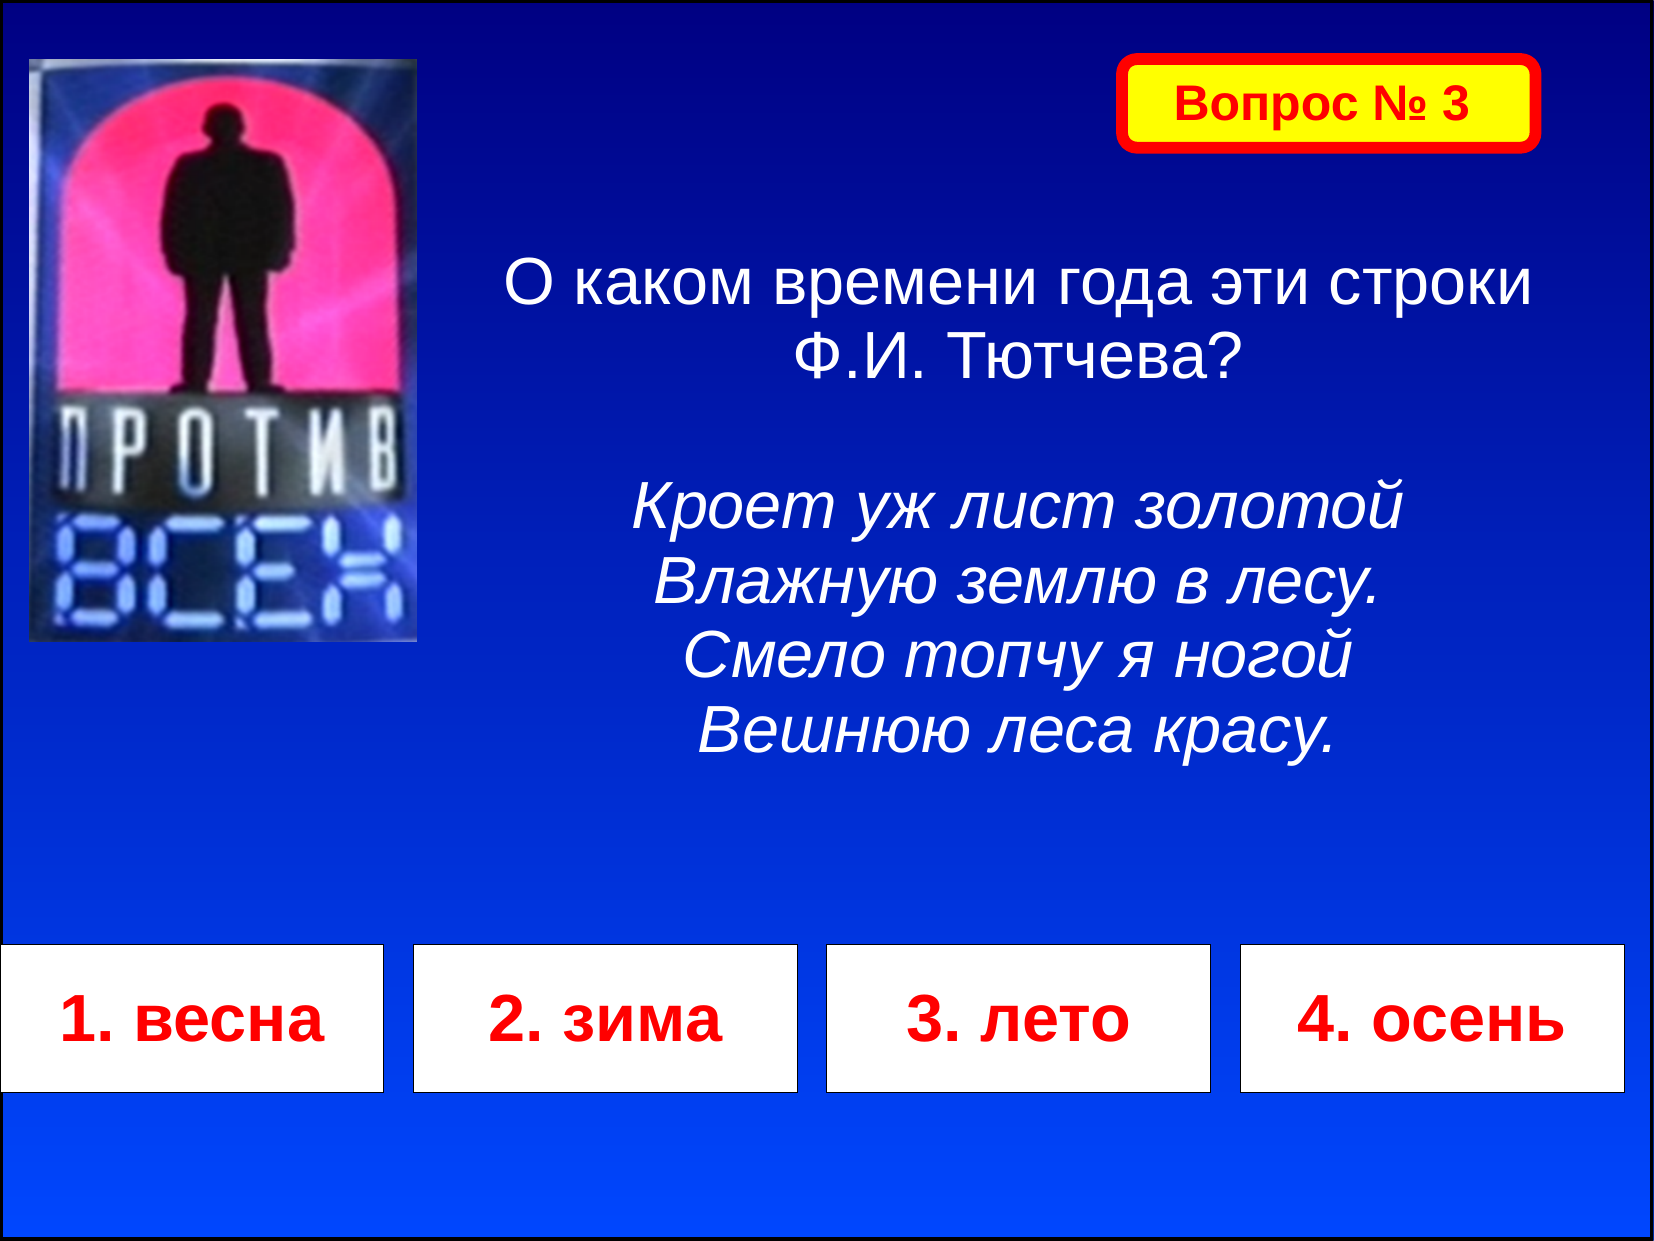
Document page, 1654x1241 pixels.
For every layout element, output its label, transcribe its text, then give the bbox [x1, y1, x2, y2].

text_box [0, 0, 1654, 1241]
text_box 4. осень [1240, 944, 1625, 1093]
text_box 3. лето [826, 944, 1211, 1093]
text_box 1. весна [0, 944, 384, 1093]
text_box О каком времени года эти строки Ф.И. Тютчева? Кроет уж лист золотой Влажную землю в лесу. Смело топчу я ногой Вешнюю леса красу. [442, 236, 1595, 775]
picture [29, 59, 417, 642]
text_box Вопрос № 3 [1122, 59, 1536, 148]
text_box 2. зима [413, 944, 798, 1093]
